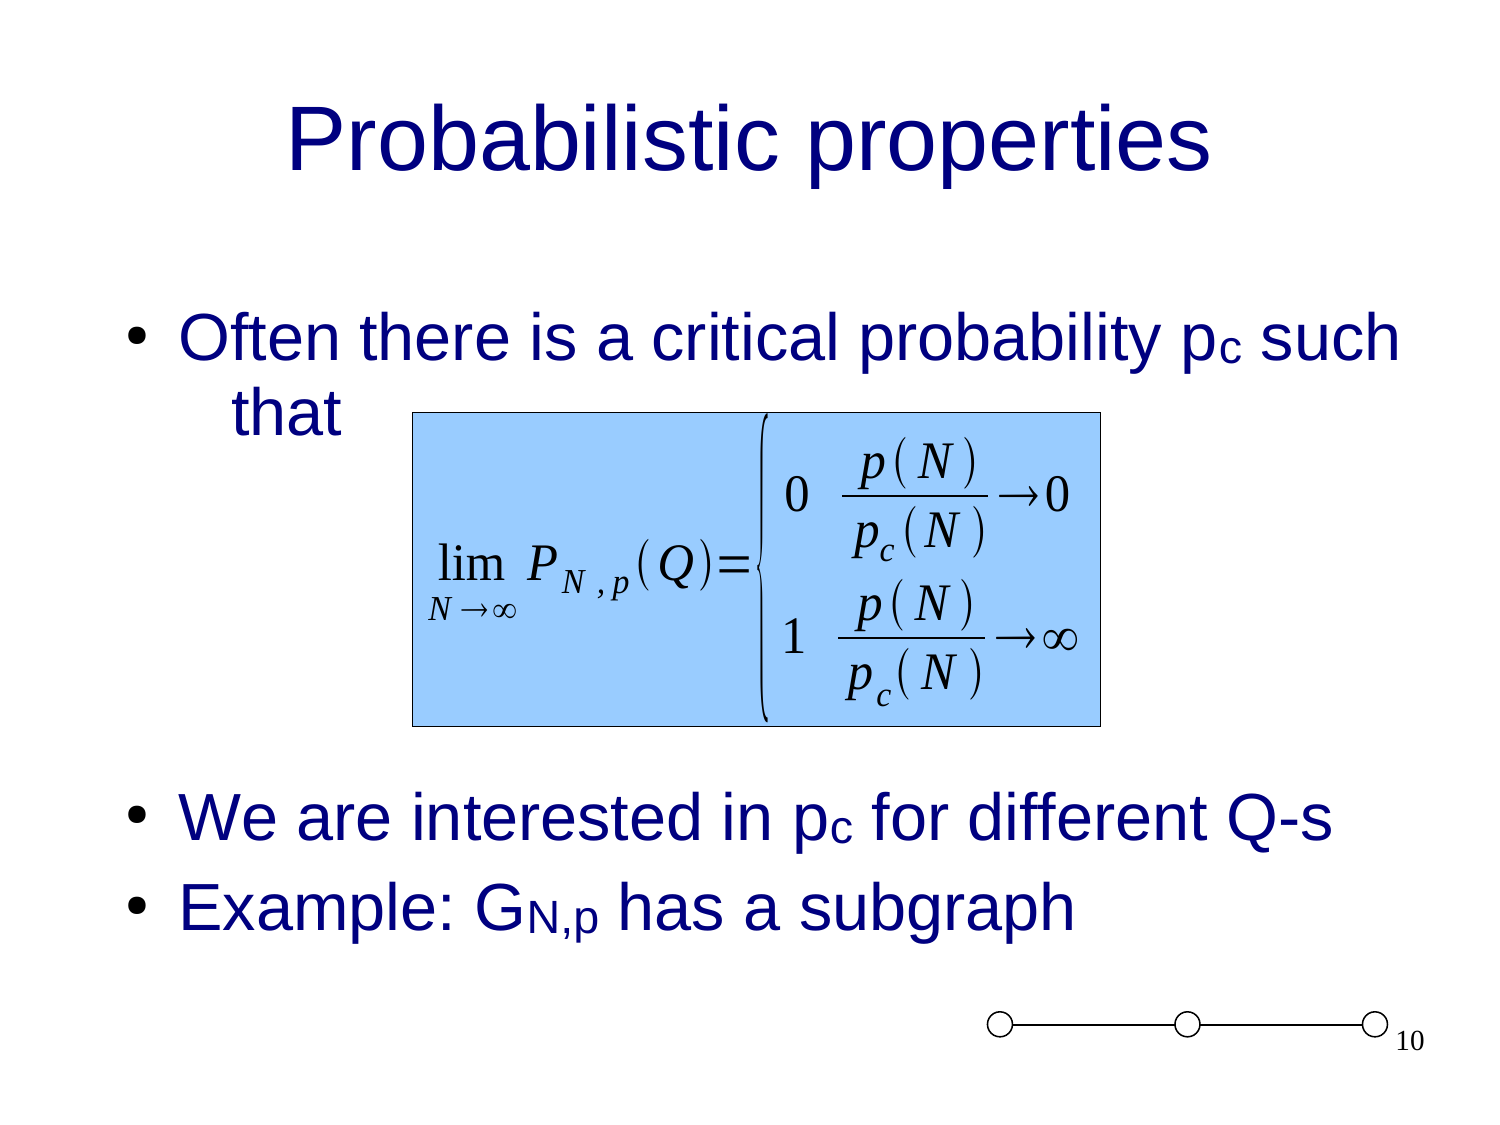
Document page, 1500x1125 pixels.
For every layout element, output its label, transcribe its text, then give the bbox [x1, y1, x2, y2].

list Often there is a critical probability pc such that [75, 224, 1426, 526]
text_box [1362, 1013, 1388, 1037]
chart [412, 412, 1101, 711]
list We are interested in pc for different Q-s Example: GN,p has a subgraph [75, 711, 1425, 1013]
text_box [1175, 1013, 1200, 1037]
text_box [987, 1013, 1013, 1037]
title Probabilistic properties [74, 44, 1425, 233]
